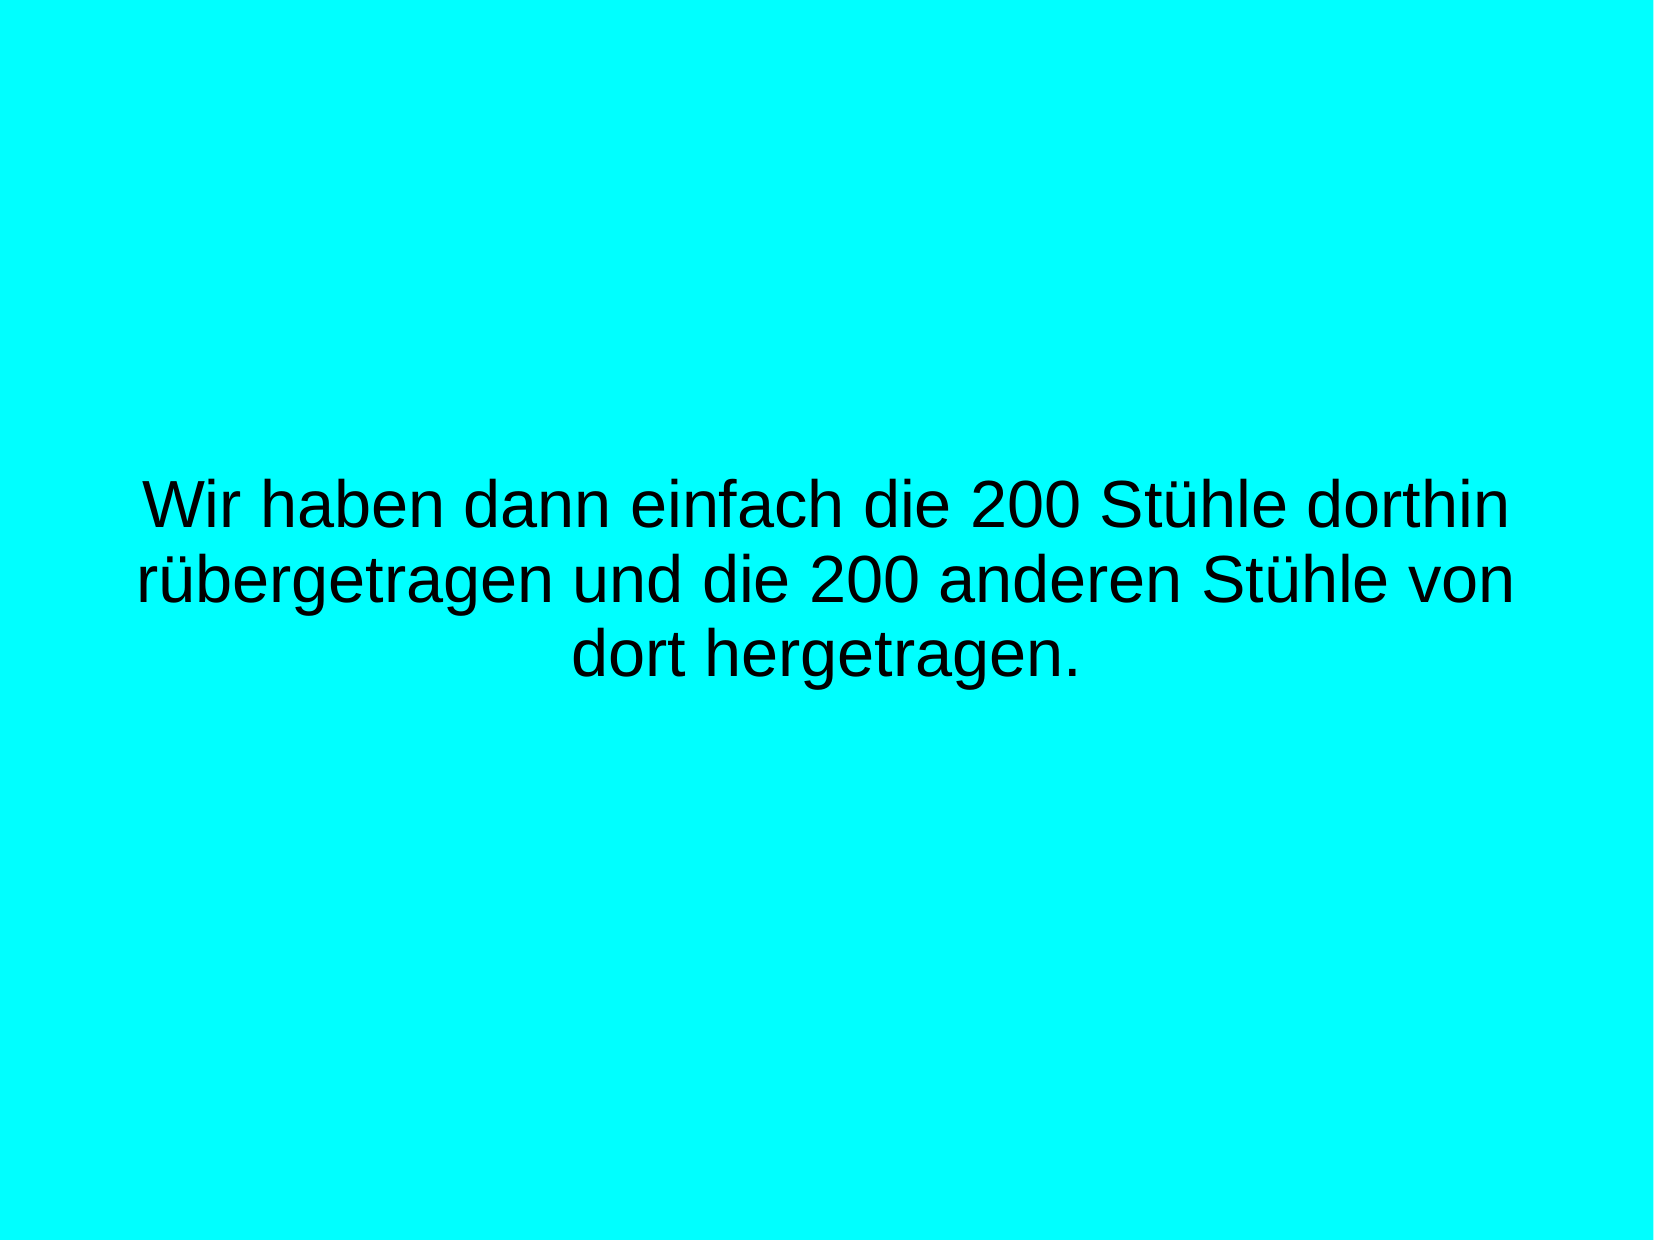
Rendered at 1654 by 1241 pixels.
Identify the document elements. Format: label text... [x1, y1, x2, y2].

subtitle Wir haben dann einfach die 200 Stühle dorthin rübergetragen und die 200 anderen Stühle von dort hergetragen. [82, 49, 1571, 1109]
